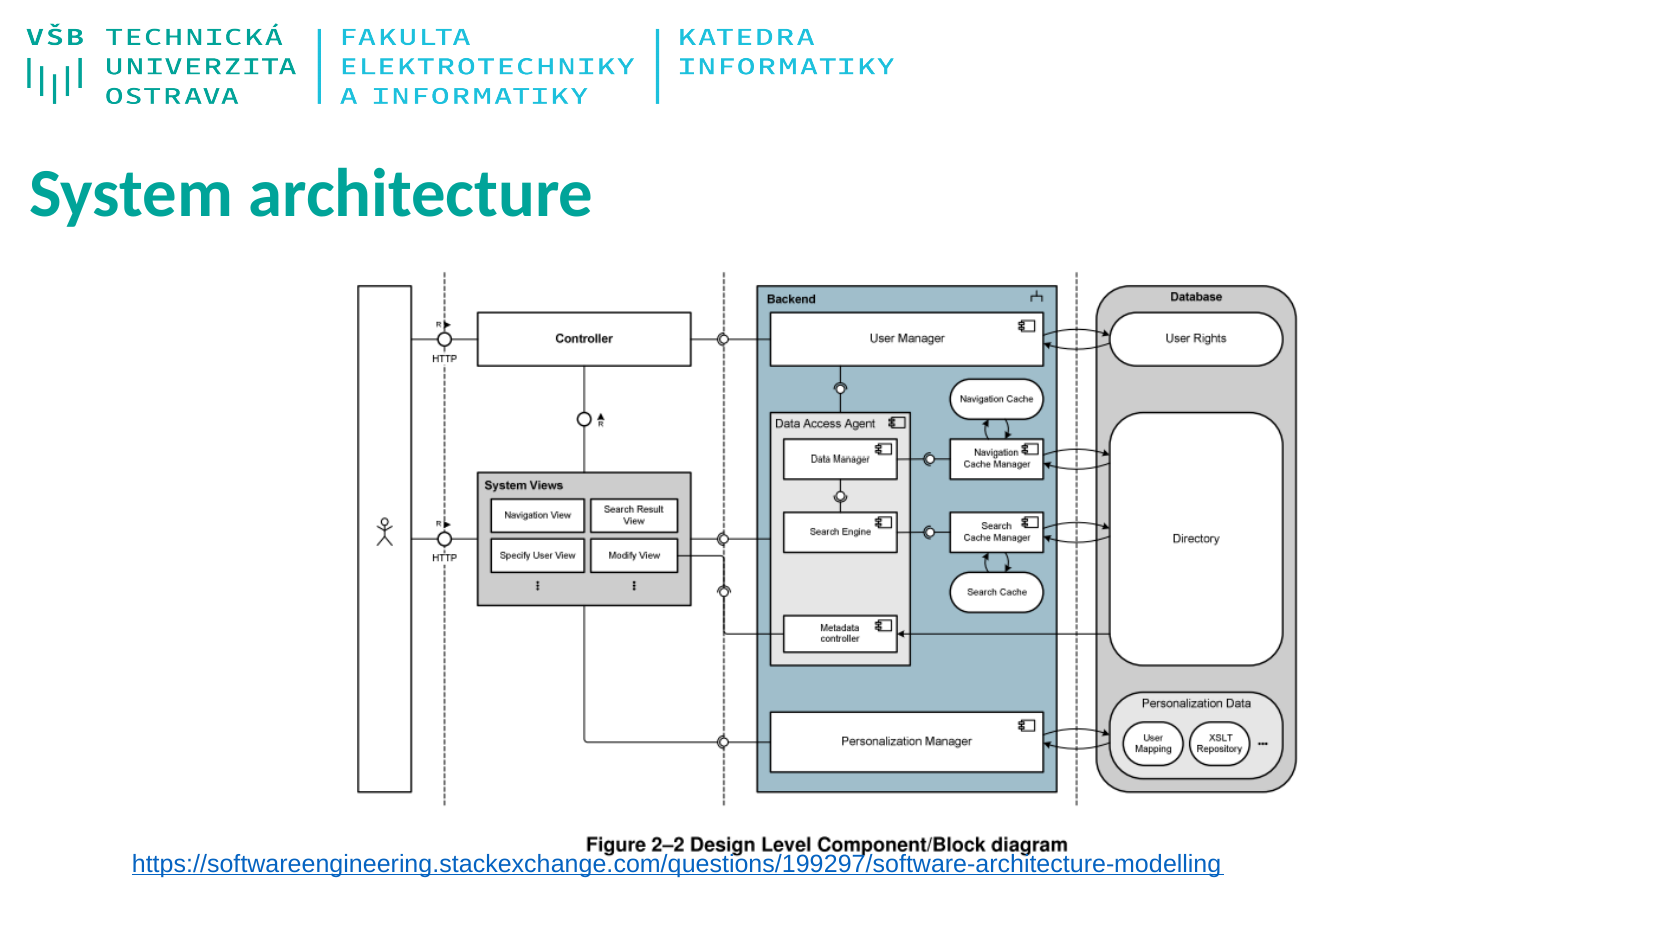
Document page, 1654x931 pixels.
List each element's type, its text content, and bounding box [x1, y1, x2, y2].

picture [349, 265, 1305, 839]
text_box https://softwareengineering.stackexchange.com/questions/199297/software-architecture-modelling [117, 839, 1366, 876]
picture [26, 23, 894, 104]
title System architecture [14, 124, 1619, 240]
